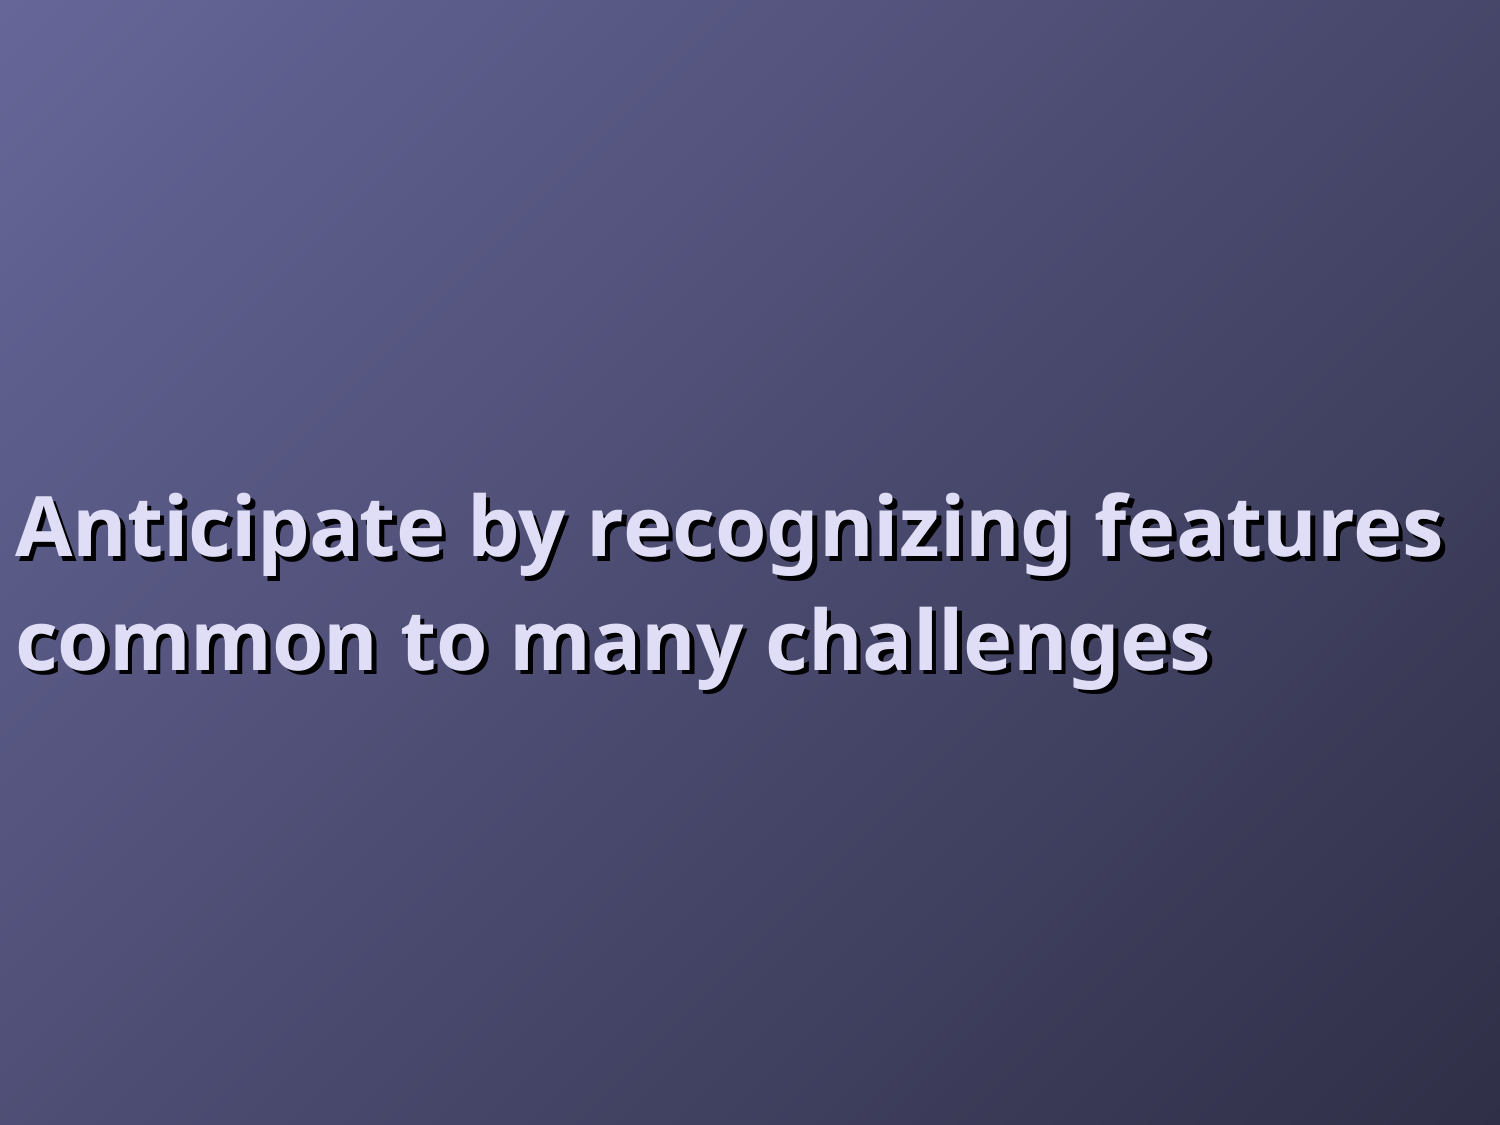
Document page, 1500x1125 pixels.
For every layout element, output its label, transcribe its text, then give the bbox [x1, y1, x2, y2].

title Anticipate by recognizing features common to many challenges [0, 473, 1500, 689]
